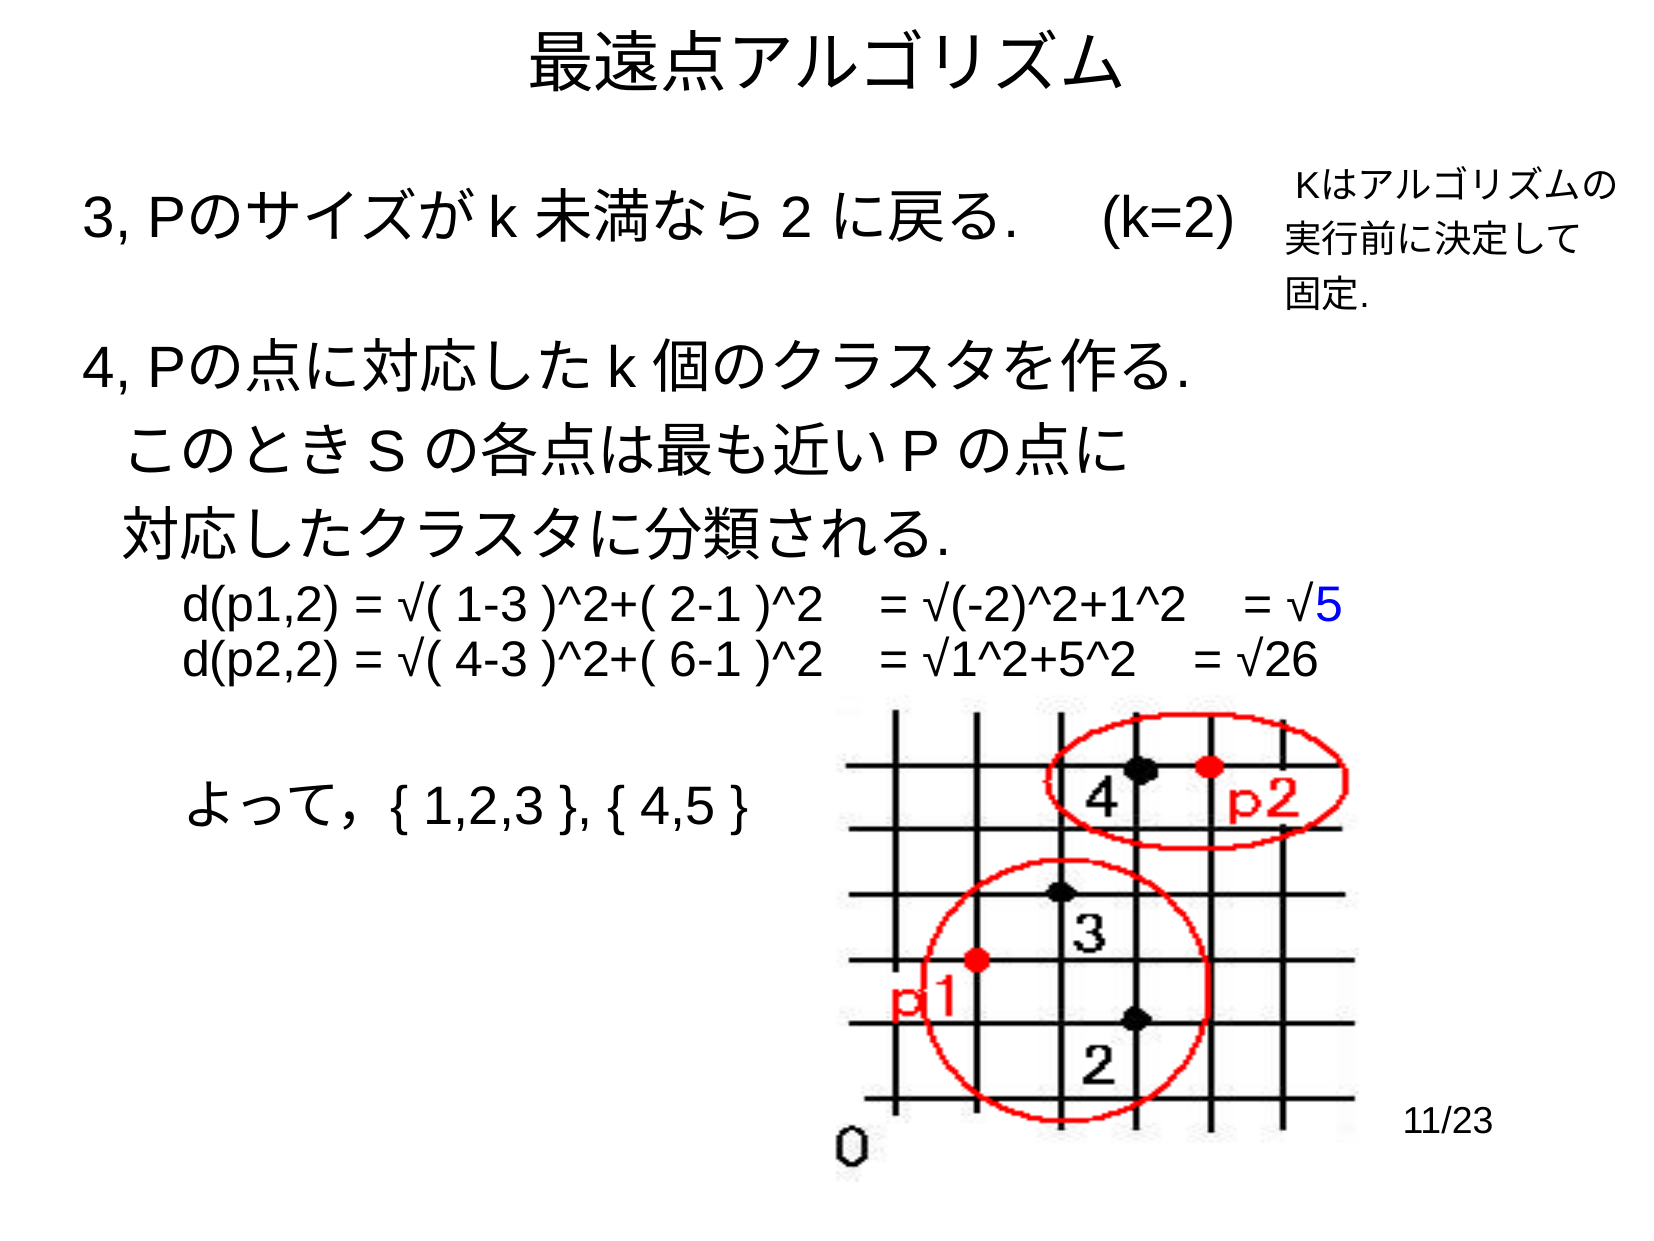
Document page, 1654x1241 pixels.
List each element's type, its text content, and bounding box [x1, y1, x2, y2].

text_box 11/23 [1387, 1092, 1536, 1150]
picture [825, 679, 1359, 1182]
text_box Kはアルゴリズムの 実行前に決定して 固定. [1269, 147, 1654, 296]
text_box d(p1,2) = √( 1-3 )^2+( 2-1 )^2 = √(-2)^2+1^2 = √5 d(p2,2) = √( 4-3 )^2+( 6-1 )^2 = √1^2+5^2 = √26 よって，{ 1,2,3 }, { 4,5 } [167, 568, 1359, 827]
subtitle 最遠点アルゴリズム 3, Pのサイズが k 未満なら 2 に戻る. (k=2) 4, Pの点に対応した k 個のクラスタを作る. このとき S の各点は最も近い P の点に 対応したクラスタに分類される. [82, 49, 1571, 532]
